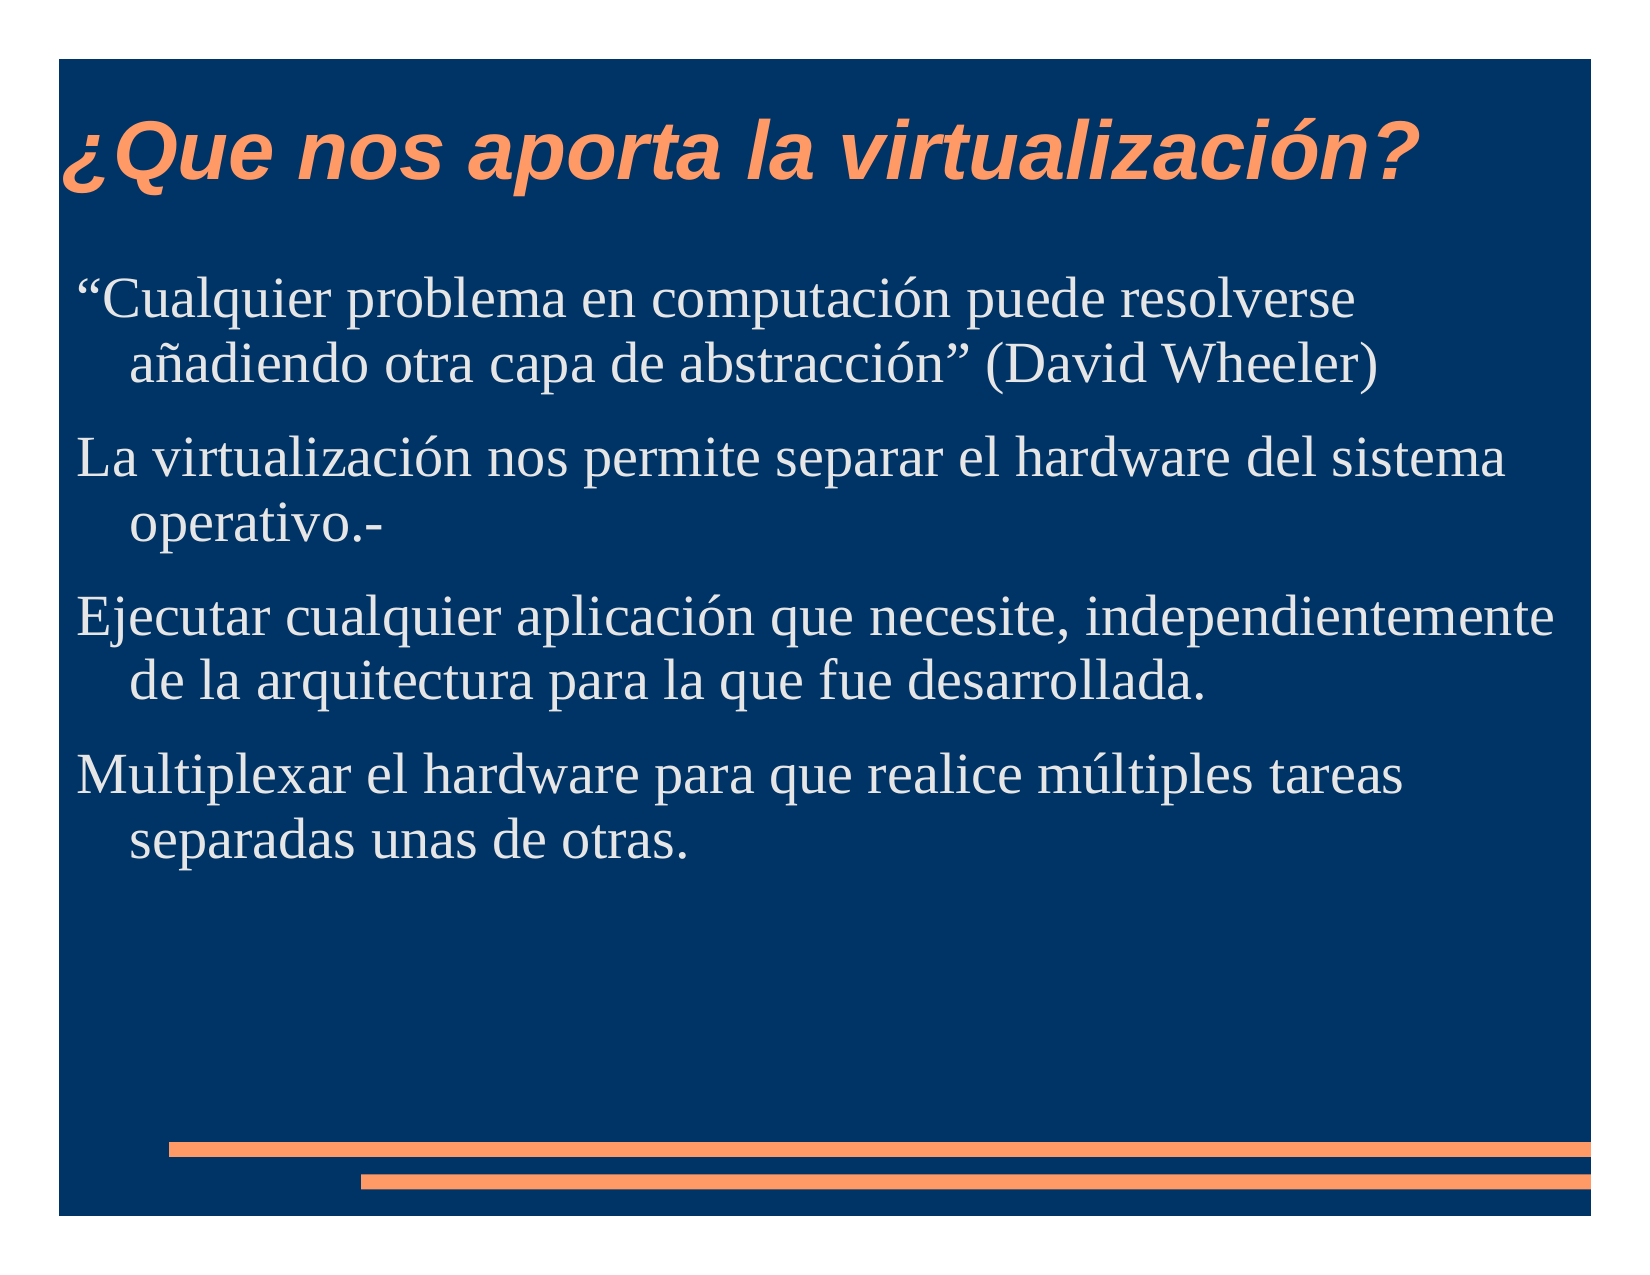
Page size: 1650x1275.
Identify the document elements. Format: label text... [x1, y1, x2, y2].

list “Cualquier problema en computación puede resolverse añadiendo otra capa de abstracción” (David Wheeler) La virtualización nos permite separar el hardware del sistema operativo.- Ejecutar cualquier aplicación que necesite, independientemente de la arquitectura para la que fue desarrollada. Multiplexar el hardware para que realice múltiples tareas separadas unas de otras. [59, 265, 1565, 1126]
title ¿Que nos aporta la virtualización? [62, 92, 1565, 210]
